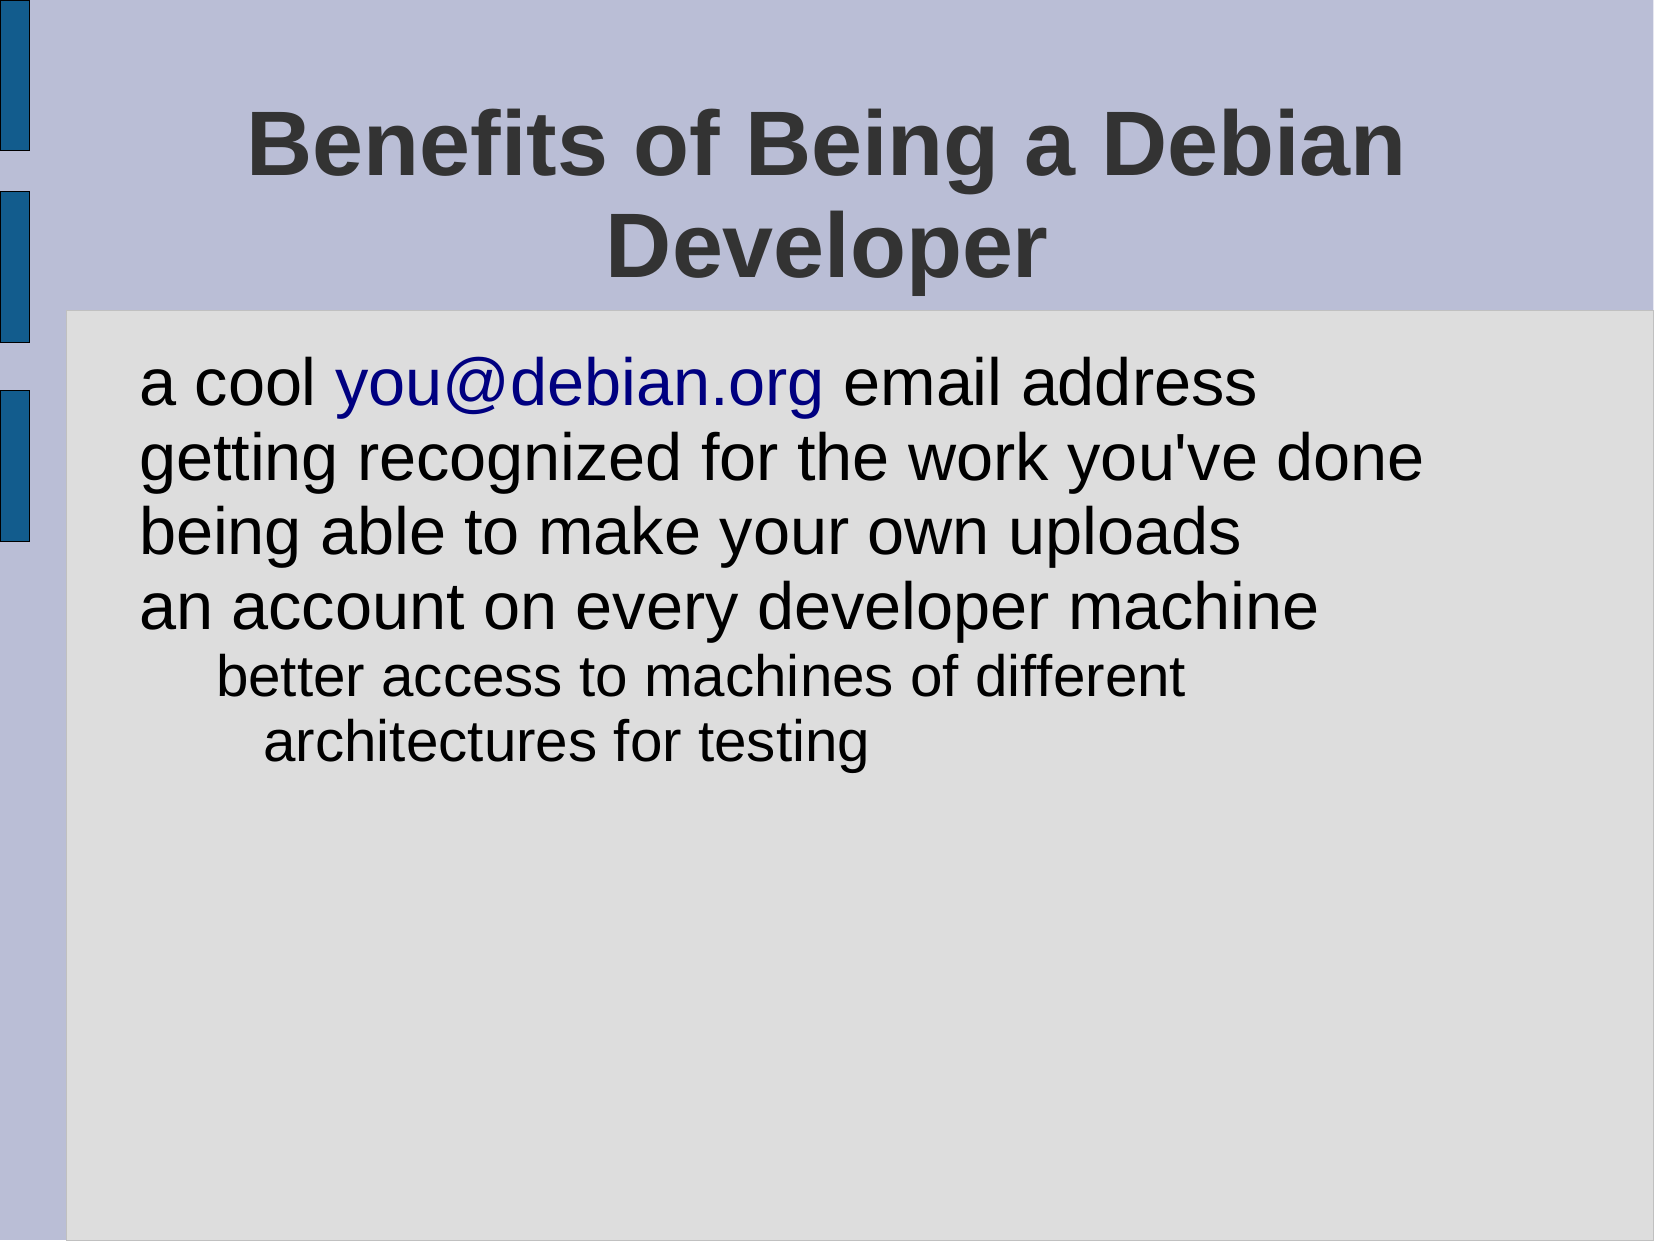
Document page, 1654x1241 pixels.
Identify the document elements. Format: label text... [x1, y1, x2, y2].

list a cool you@debian.org email address getting recognized for the work you've done being able to make your own uploads an account on every developer machine better access to machines of different architectures for testing [121, 344, 1534, 1127]
title Benefits of Being a Debian Developer [121, 87, 1534, 302]
